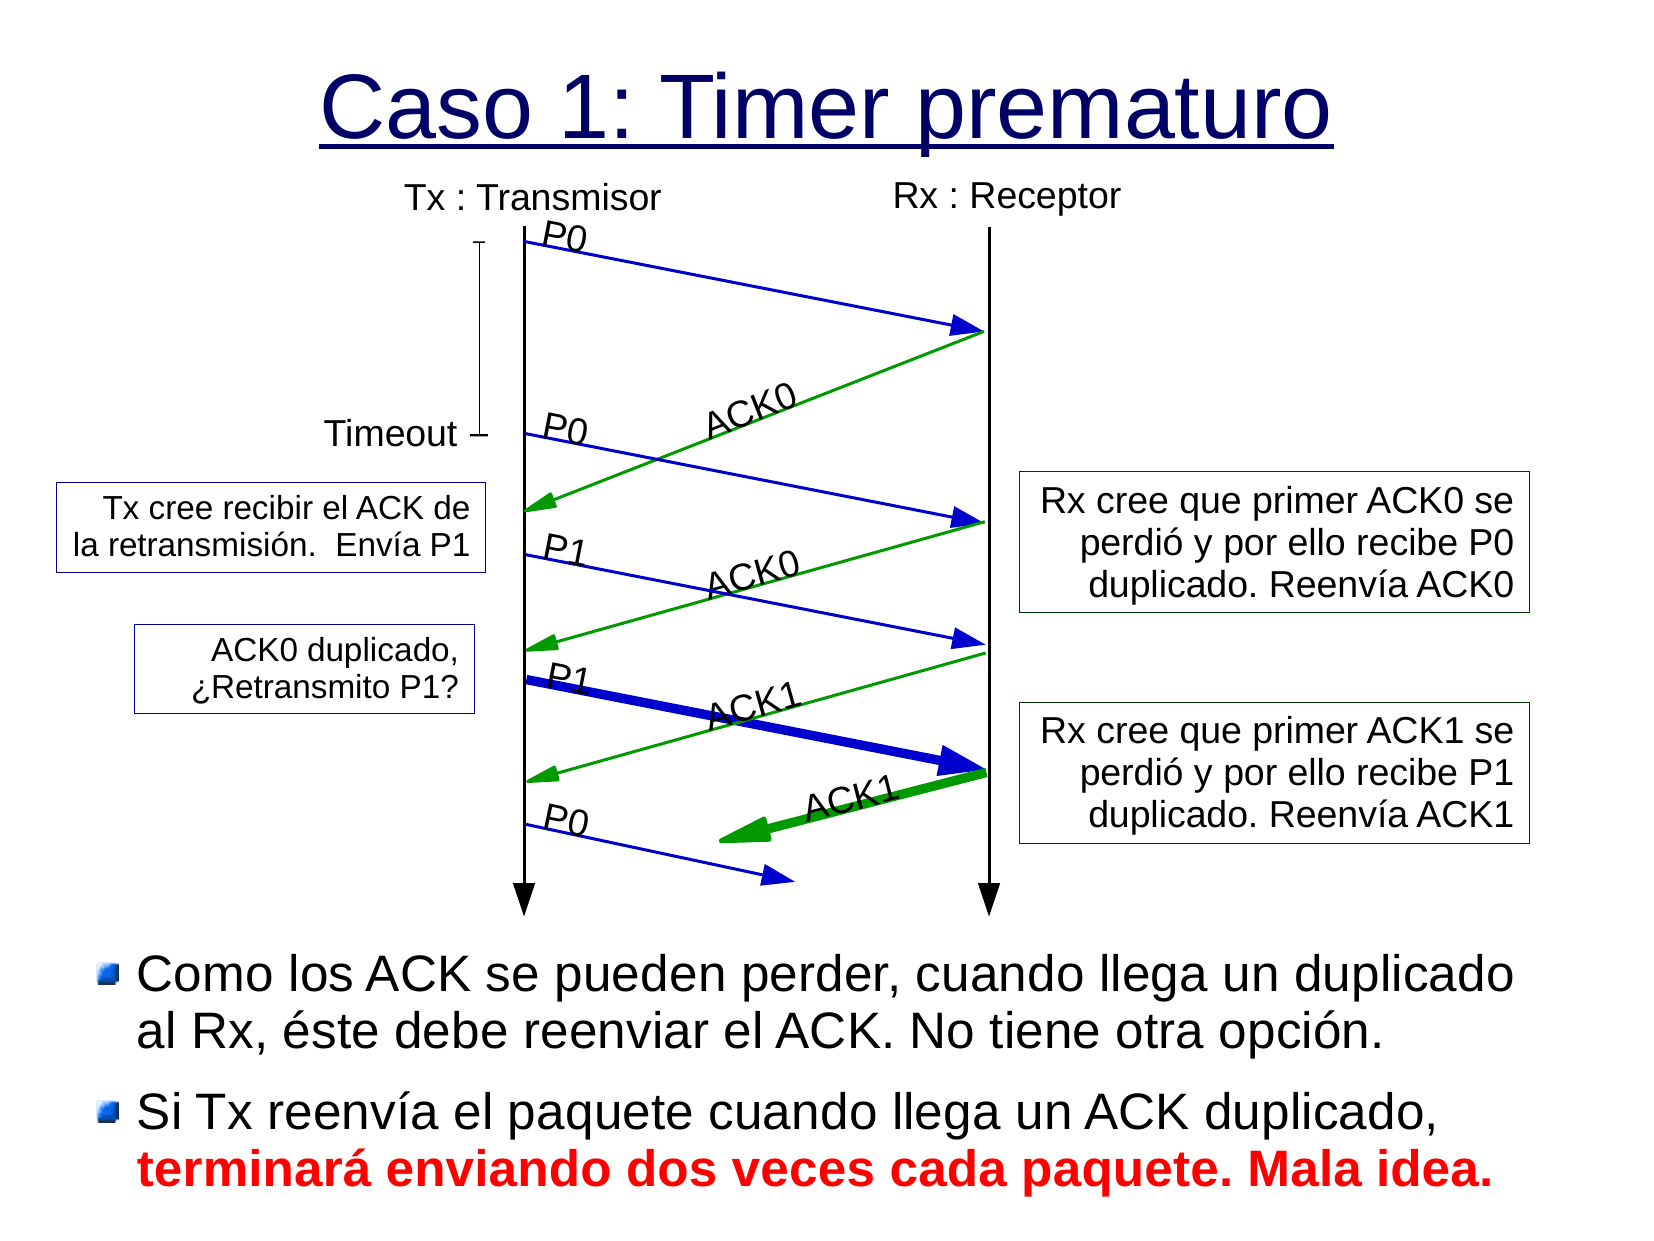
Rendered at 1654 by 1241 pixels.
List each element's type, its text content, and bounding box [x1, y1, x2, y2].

title Caso 1: Timer prematuro [82, 49, 1571, 166]
text_box Tx cree recibir el ACK de la retransmisión. Envía P1 [56, 482, 486, 573]
text_box Rx cree que primer ACK0 se perdió y por ello recibe P0 duplicado. Reenvía ACK0 [1019, 471, 1530, 613]
text_box Rx cree que primer ACK1 se perdió y por ello recibe P1 duplicado. Reenvía ACK1 [1019, 702, 1530, 844]
text_box Timeout [308, 405, 474, 463]
text_box Rx : Receptor [877, 166, 1178, 224]
text_box ACK0 duplicado,¿Retransmito P1? [134, 624, 475, 714]
list Como los ACK se pueden perder, cuando llega un duplicado al Rx, éste debe reenviar el ACK. No tiene otra opción. Si Tx reenvía el paquete cuando llega un ACK duplicado, terminará enviando dos veces cada paquete. Mala idea. [82, 945, 1571, 1205]
text_box Tx : Transmisor [389, 169, 690, 226]
